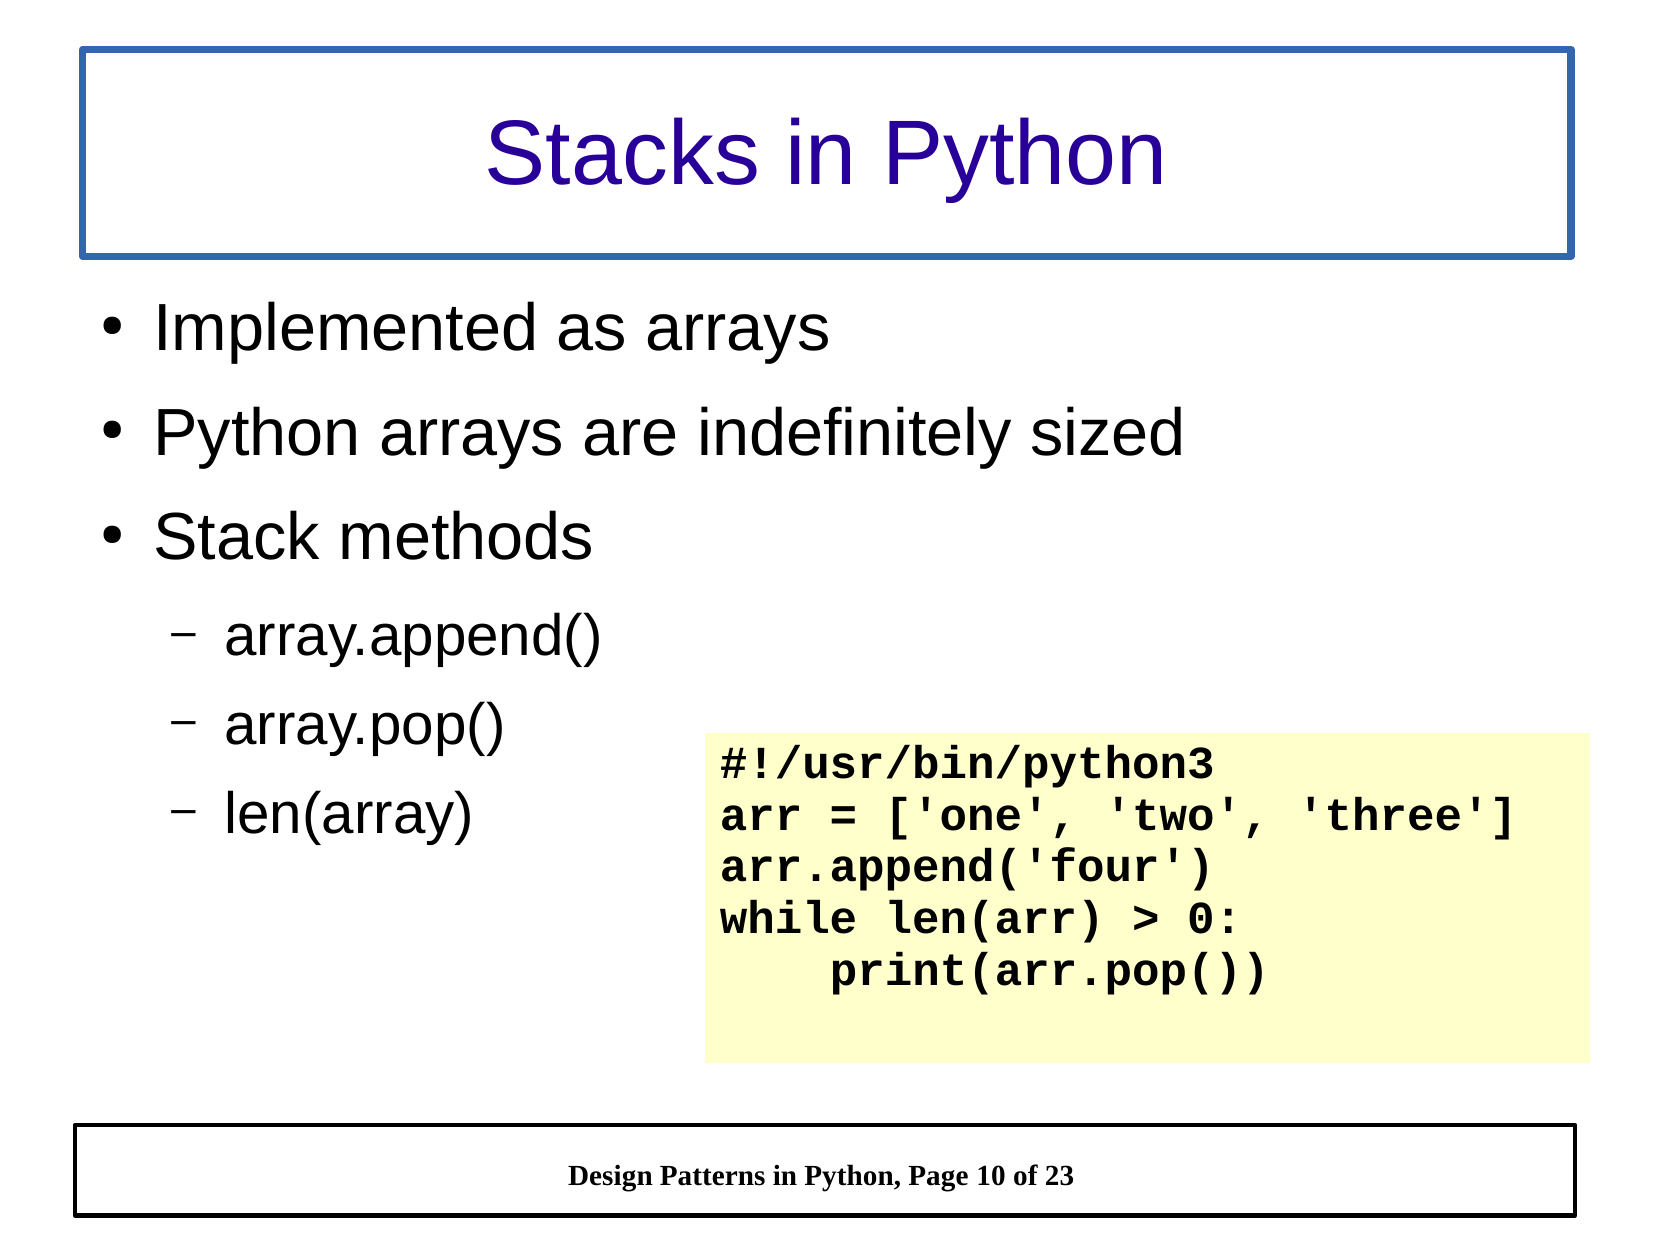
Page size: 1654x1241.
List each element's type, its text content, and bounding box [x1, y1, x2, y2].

text_box #!/usr/bin/python3 arr = ['one', 'two', 'three'] arr.append('four') while len(arr) > 0: print(arr.pop()) [705, 733, 1591, 1064]
list Implemented as arrays Python arrays are indefinitely sized Stack methods array.append() array.pop() len(array) [82, 290, 1571, 1010]
title Stacks in Python [82, 49, 1571, 257]
